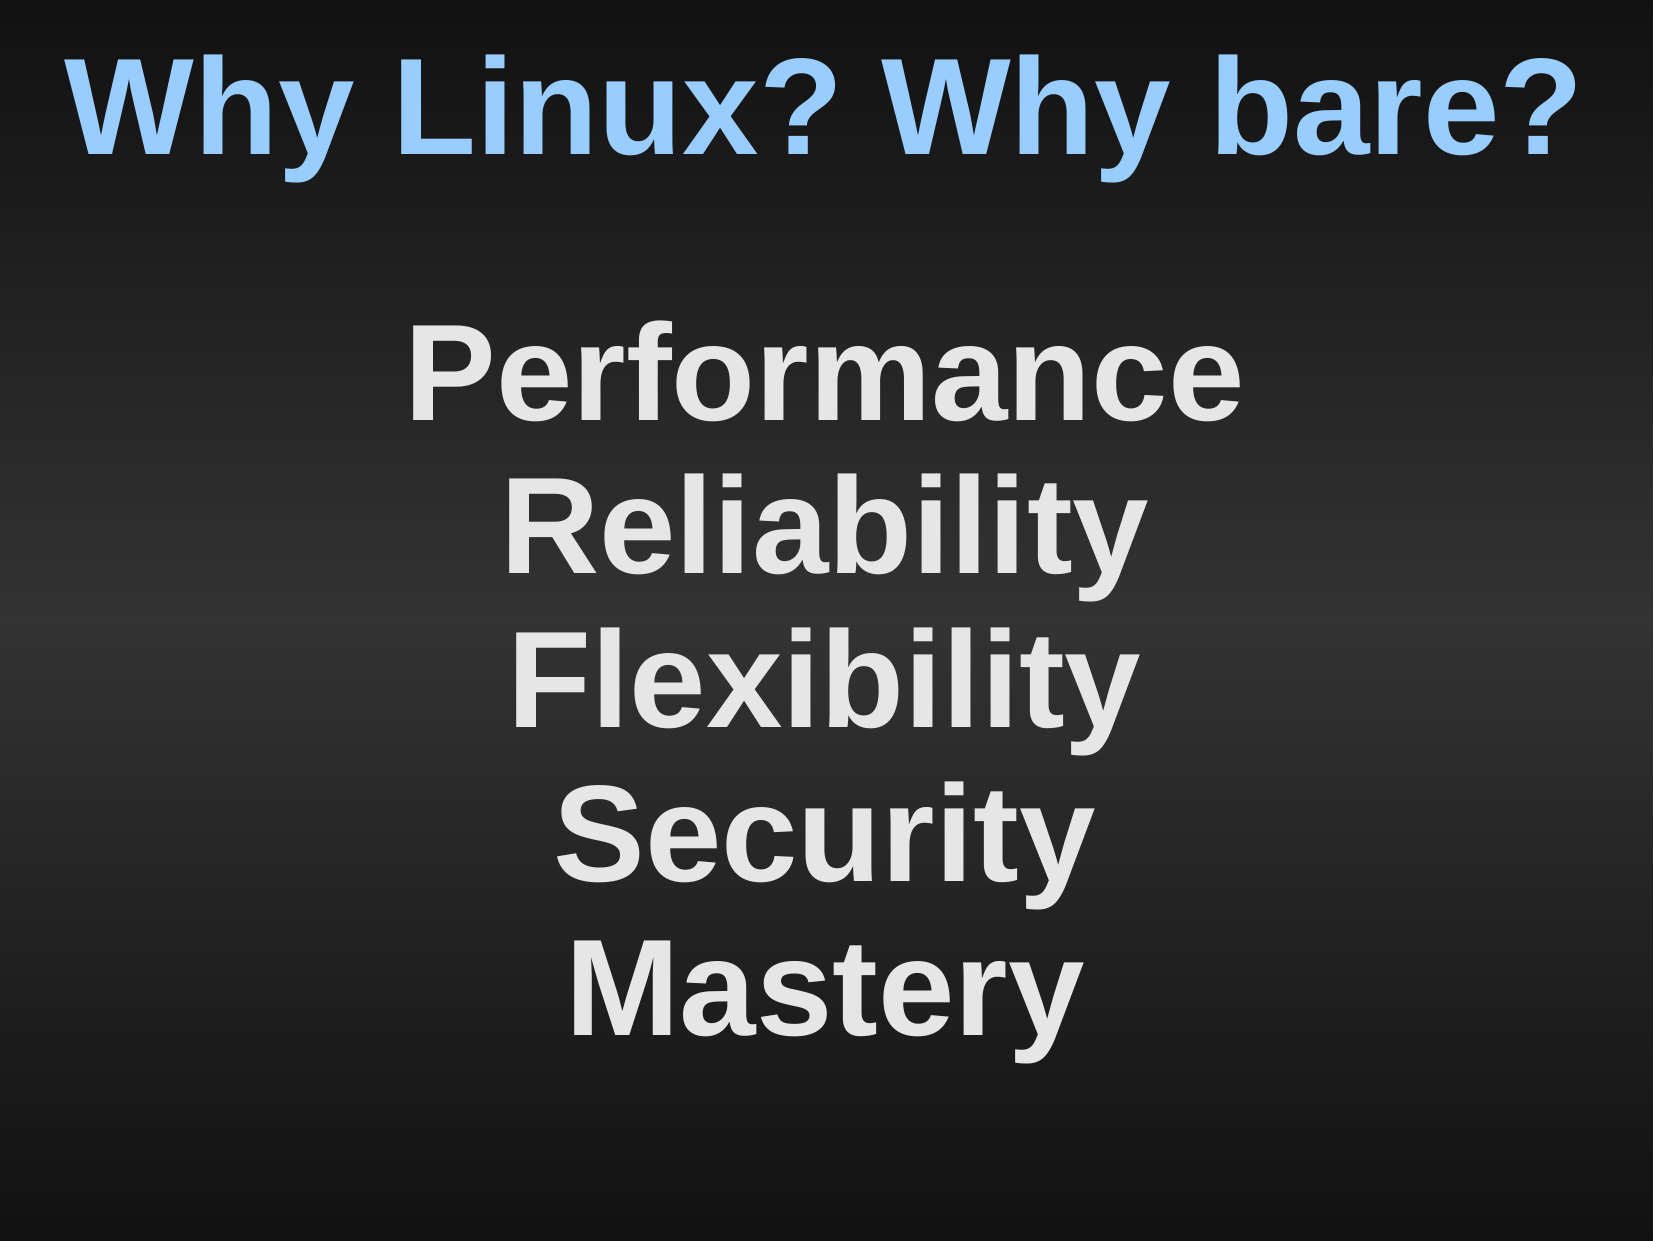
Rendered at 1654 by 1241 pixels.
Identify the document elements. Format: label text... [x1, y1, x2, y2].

title Why Linux? Why bare? [0, 2, 1651, 211]
title Performance Reliability Flexibility Security Mastery [0, 212, 1651, 1241]
